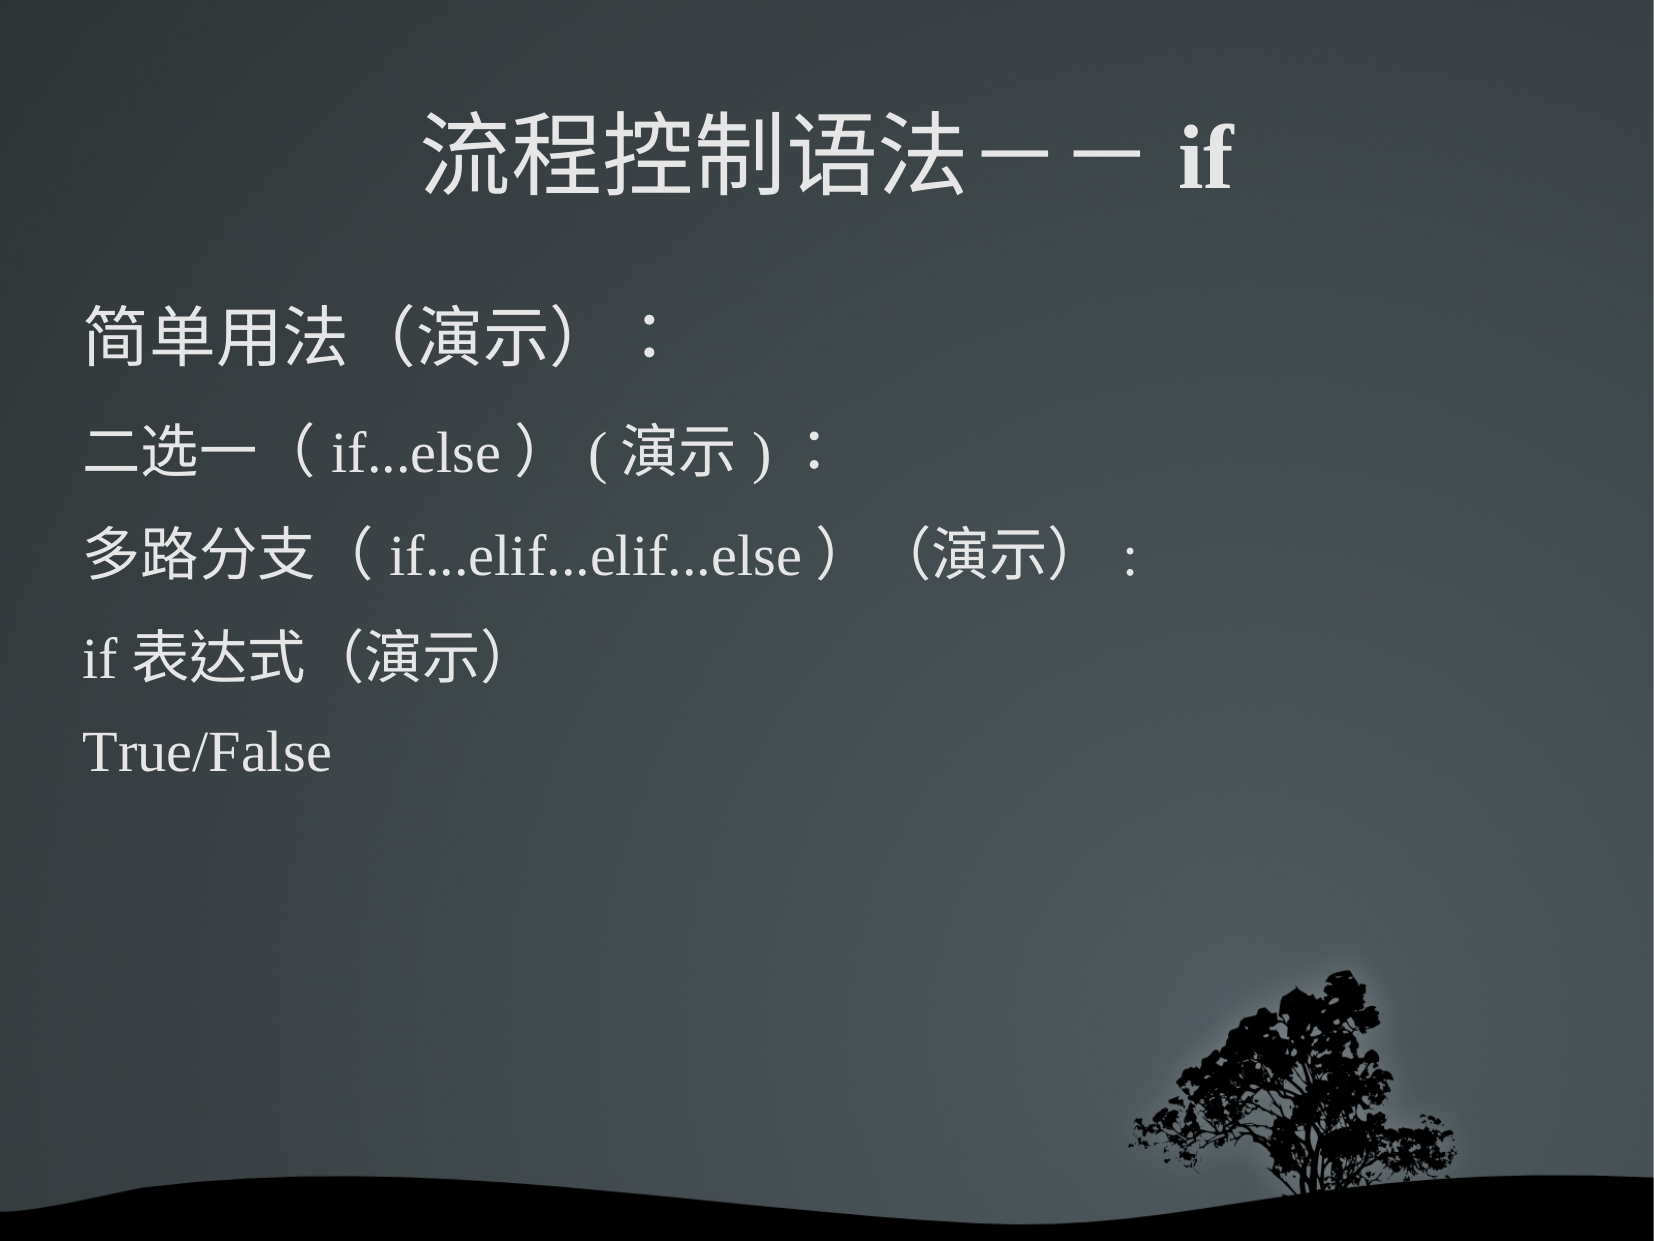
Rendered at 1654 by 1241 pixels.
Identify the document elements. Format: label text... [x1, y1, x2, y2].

list 简单用法（演示）： 二选一（if...else）(演示)： 多路分支（if...elif...elif...else）（演示）: if表达式（演示） True/False [82, 290, 1571, 1109]
title 流程控制语法－－if [82, 49, 1571, 257]
picture [0, 0, 1654, 1241]
